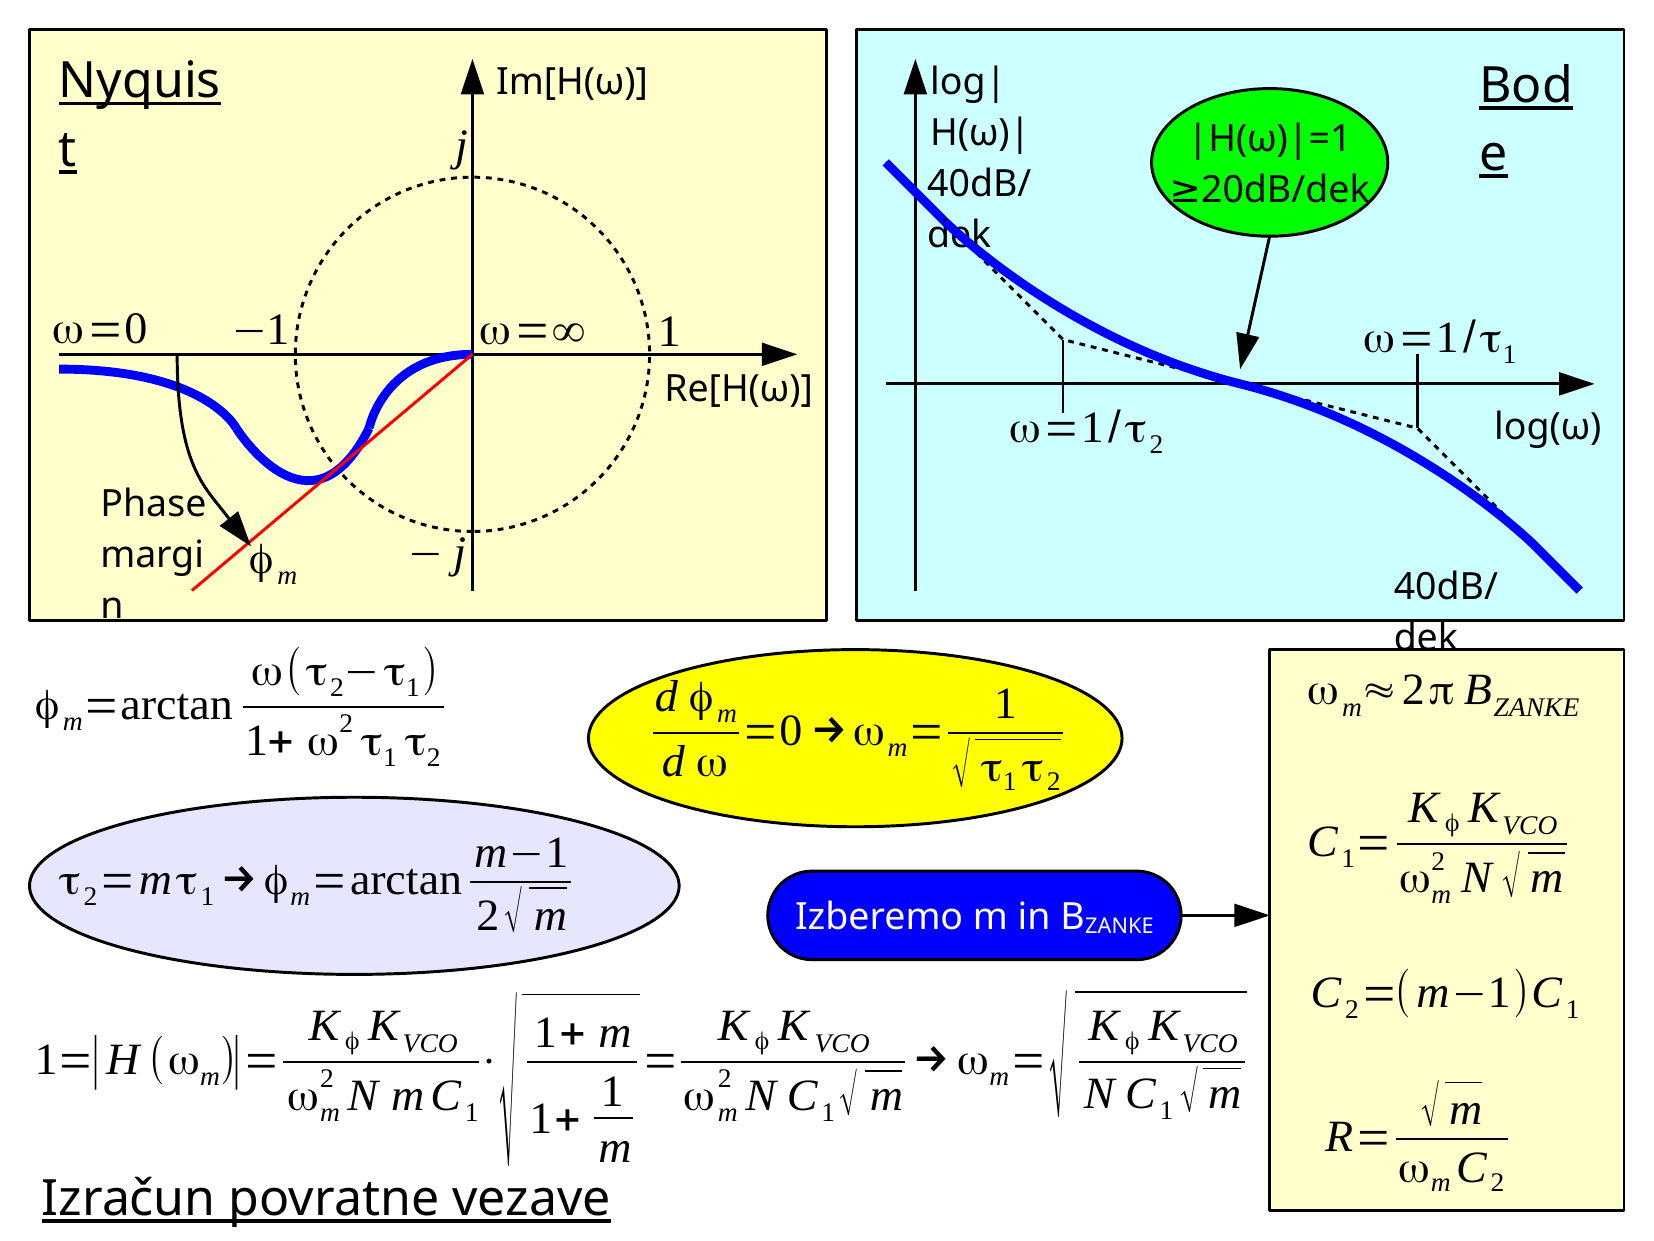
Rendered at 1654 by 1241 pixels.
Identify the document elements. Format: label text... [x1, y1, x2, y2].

chart [468, 304, 597, 356]
chart [638, 671, 1077, 798]
chart [1299, 967, 1590, 1025]
text_box Izberemo m in BZANKE [767, 871, 1182, 960]
text_box [588, 686, 638, 790]
text_box [97, 797, 680, 975]
text_box [181, 394, 313, 533]
text_box Phase margin [85, 469, 234, 575]
text_box [179, 356, 428, 476]
text_box [658, 798, 1053, 827]
chart [1295, 782, 1580, 911]
chart [645, 306, 691, 358]
text_box [371, 360, 462, 436]
chart [1352, 311, 1528, 370]
chart [238, 533, 308, 591]
text_box [29, 29, 827, 621]
text_box [917, 210, 1213, 382]
chart [220, 304, 302, 356]
chart [395, 527, 477, 579]
text_box [29, 858, 46, 914]
chart [1311, 1079, 1521, 1199]
text_box [681, 649, 1030, 671]
chart [23, 989, 1258, 1174]
text_box log(ω) [1479, 391, 1627, 452]
text_box Bode [1464, 41, 1613, 117]
text_box 40dB/dek [912, 149, 1105, 210]
text_box [234, 536, 238, 552]
chart [46, 826, 585, 940]
chart [1296, 664, 1592, 722]
text_box Im[H(ω)] [481, 47, 674, 108]
chart [41, 303, 160, 355]
chart [23, 645, 458, 774]
chart [998, 401, 1174, 460]
text_box 40dB/dek [1378, 552, 1571, 613]
text_box Izračun povratne vezave [27, 1174, 783, 1230]
text_box [1269, 649, 1625, 1211]
text_box [1077, 688, 1123, 788]
text_box [856, 29, 1625, 621]
text_box log|H(ω)| [915, 47, 1108, 108]
text_box Re[H(ω)] [649, 354, 842, 415]
text_box |H(ω)|=1 ≥20dB/dek [1151, 88, 1388, 237]
chart [434, 120, 480, 172]
text_box Nyquist [44, 37, 246, 113]
text_box [932, 229, 944, 245]
